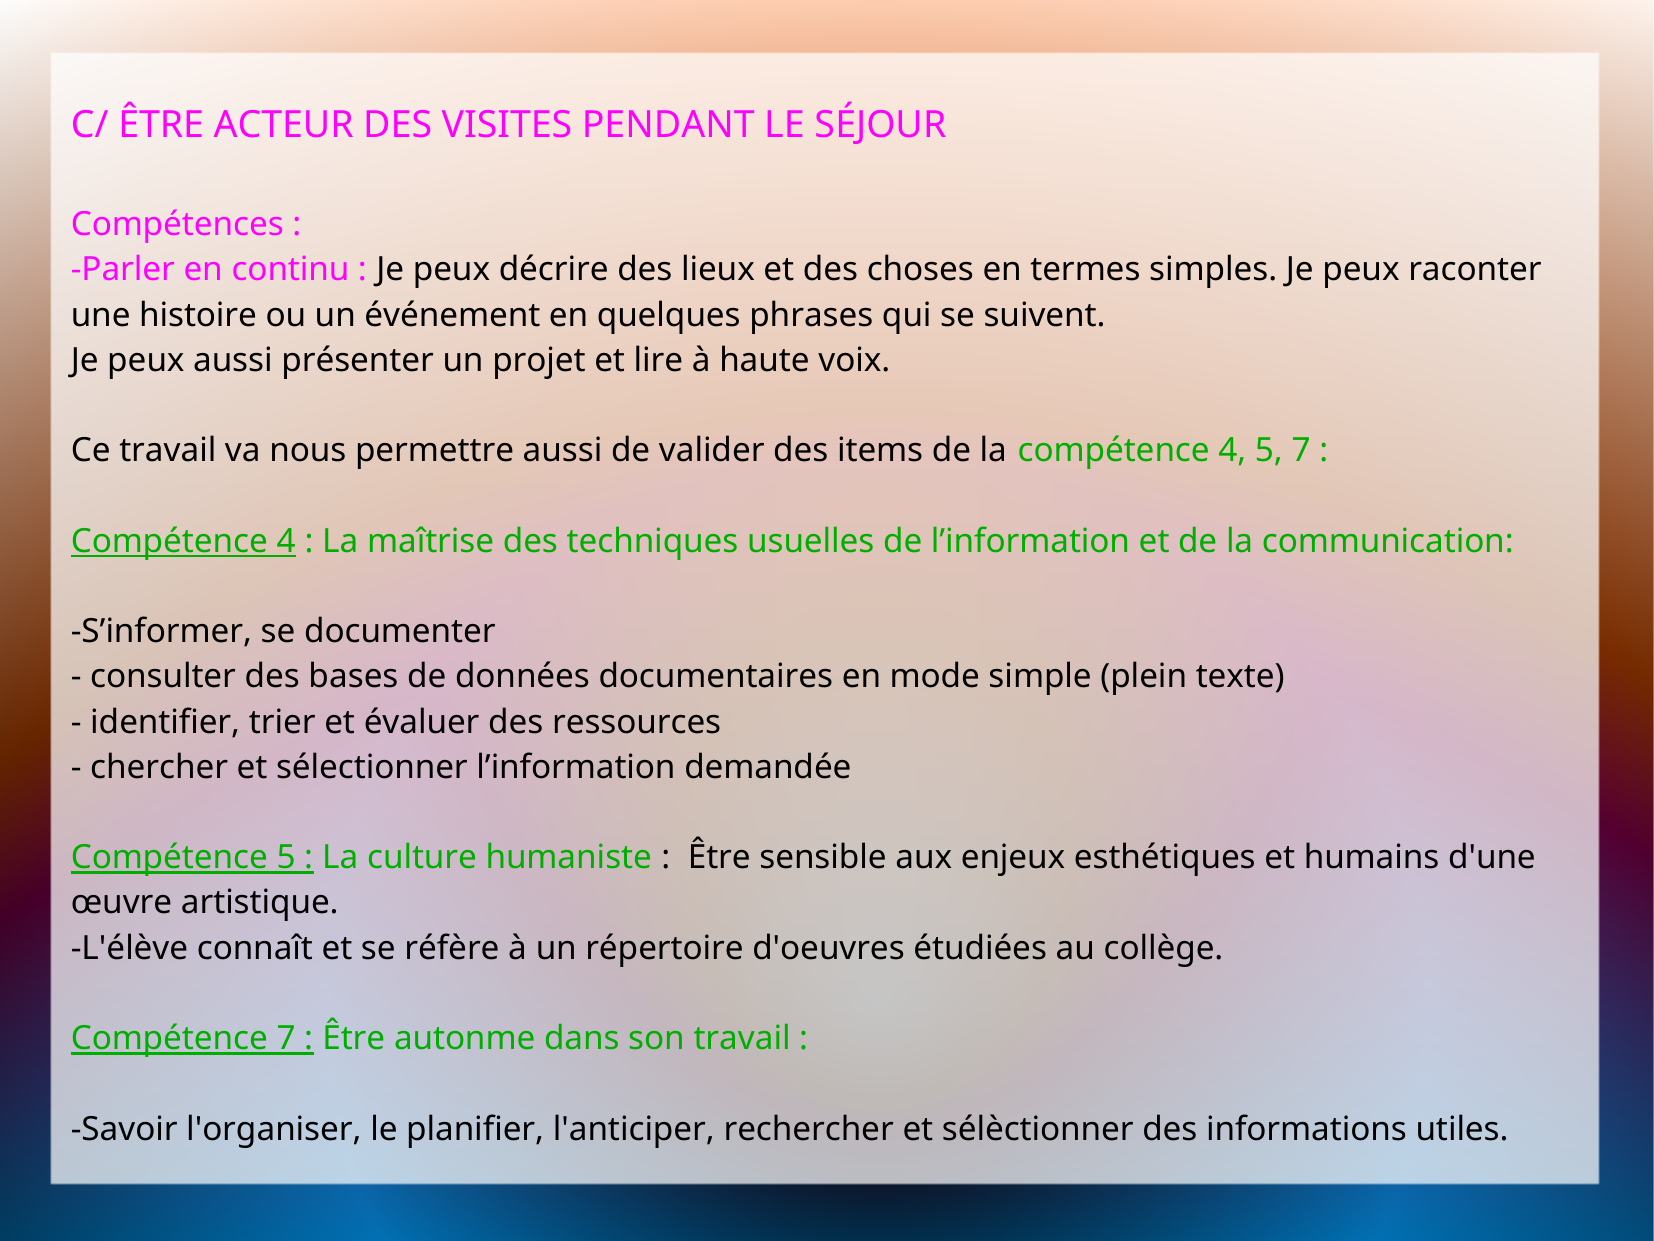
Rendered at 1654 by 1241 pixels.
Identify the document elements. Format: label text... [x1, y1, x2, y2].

picture [0, 0, 1654, 1241]
title C/ ÊTRE ACTEUR DES VISITES PENDANT LE SÉJOUR Compétences : -Parler en continu : Je peux décrire des lieux et des choses en termes simples. Je peux raconter une histoire ou un événement en quelques phrases qui se suivent. Je peux aussi présenter un projet et lire à haute voix. Ce travail va nous permettre aussi de valider des items de la compétence 4, 5, 7 : Compétence 4 : La maîtrise des techniques usuelles de l’information et de la communication: -S’informer, se documenter - consulter des bases de données documentaires en mode simple (plein texte) - identifier, trier et évaluer des ressources - chercher et sélectionner l’information demandée Compétence 5 : La culture humaniste : Être sensible aux enjeux esthétiques et humains d'une œuvre artistique. -L'élève connaît et se réfère à un répertoire d'oeuvres étudiées au collège. Compétence 7 : Être autonme dans son travail : -Savoir l'organiser, le planifier, l'anticiper, rechercher et sélèctionner des informations utiles. [70, 82, 1571, 1241]
